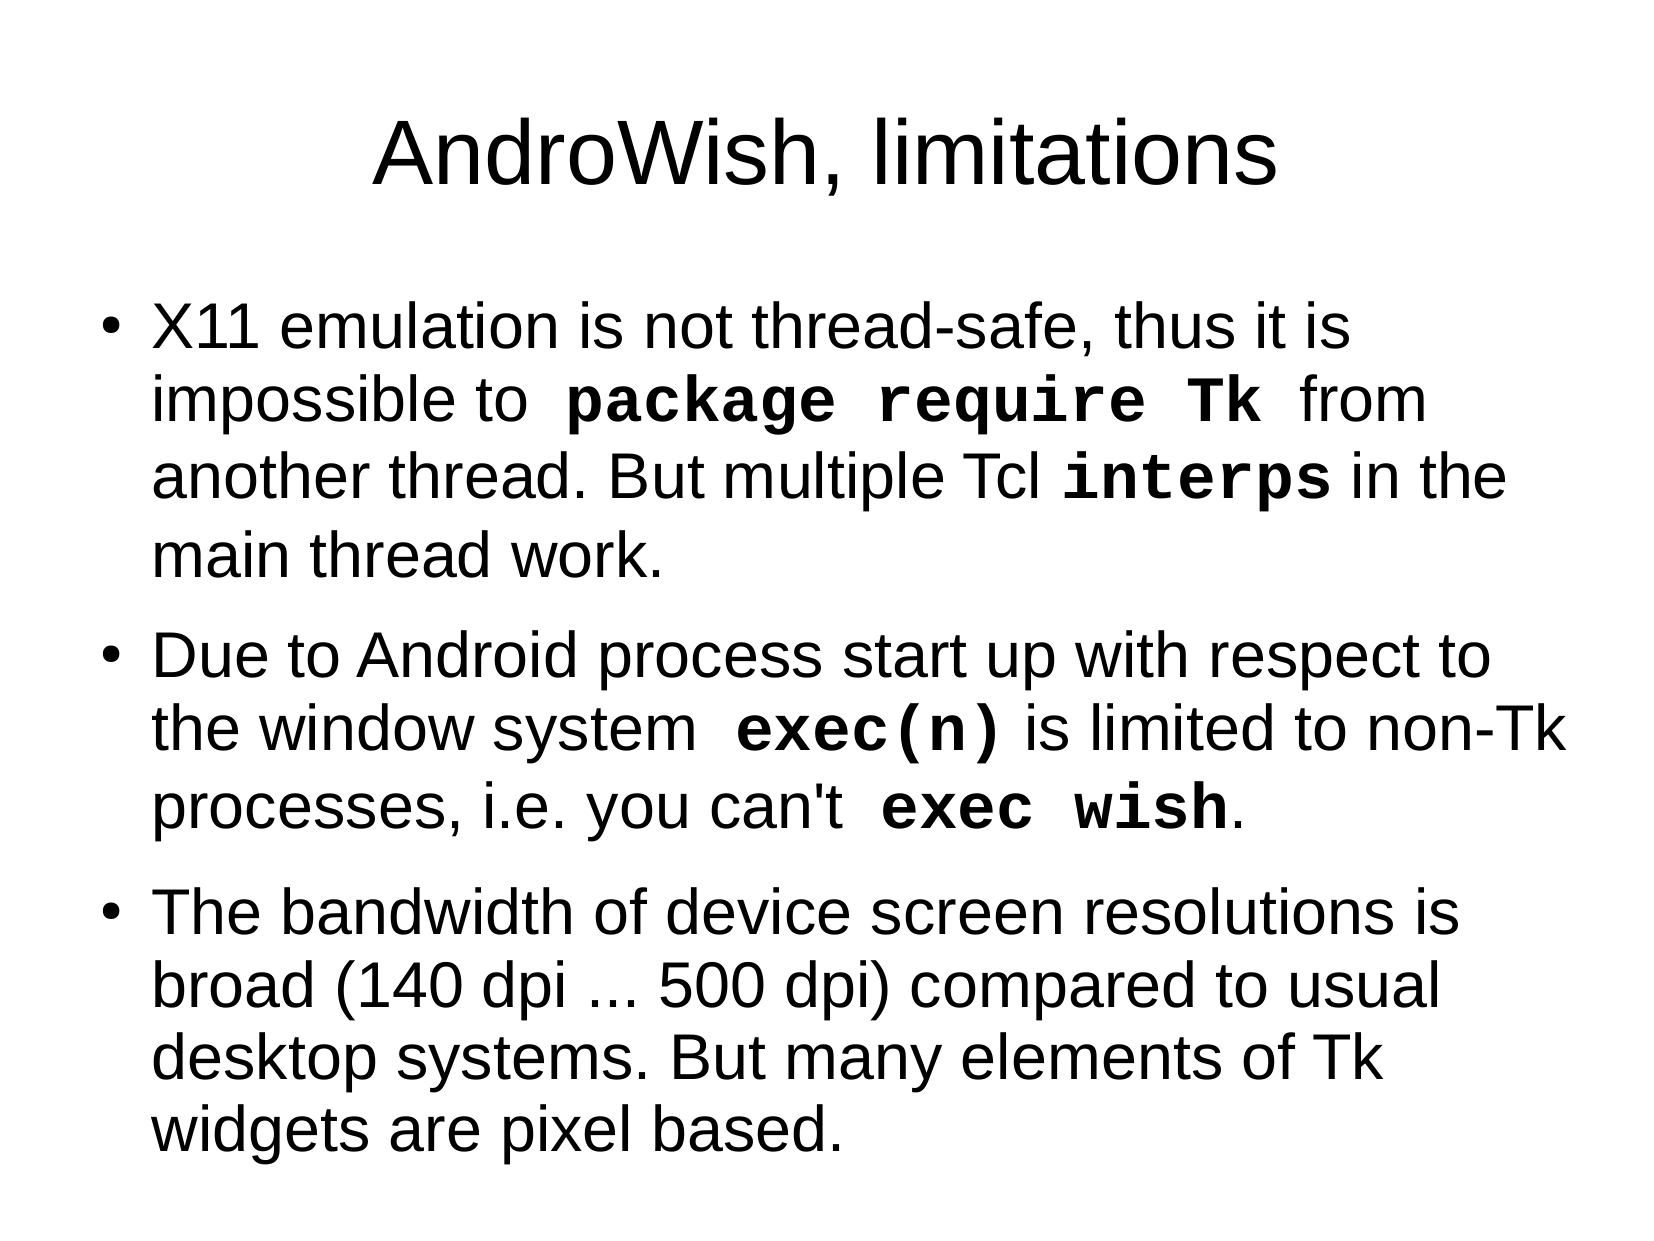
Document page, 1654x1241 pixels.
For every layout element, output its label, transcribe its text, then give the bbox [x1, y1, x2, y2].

title AndroWish, limitations [82, 49, 1571, 257]
list X11 emulation is not thread-safe, thus it is impossible to package require Tk from another thread. But multiple Tcl interps in the main thread work. Due to Android process start up with respect to the window system exec(n) is limited to non-Tk processes, i.e. you can't exec wish. The bandwidth of device screen resolutions is broad (140 dpi ... 500 dpi) compared to usual desktop systems. But many elements of Tk widgets are pixel based. [82, 290, 1571, 1171]
